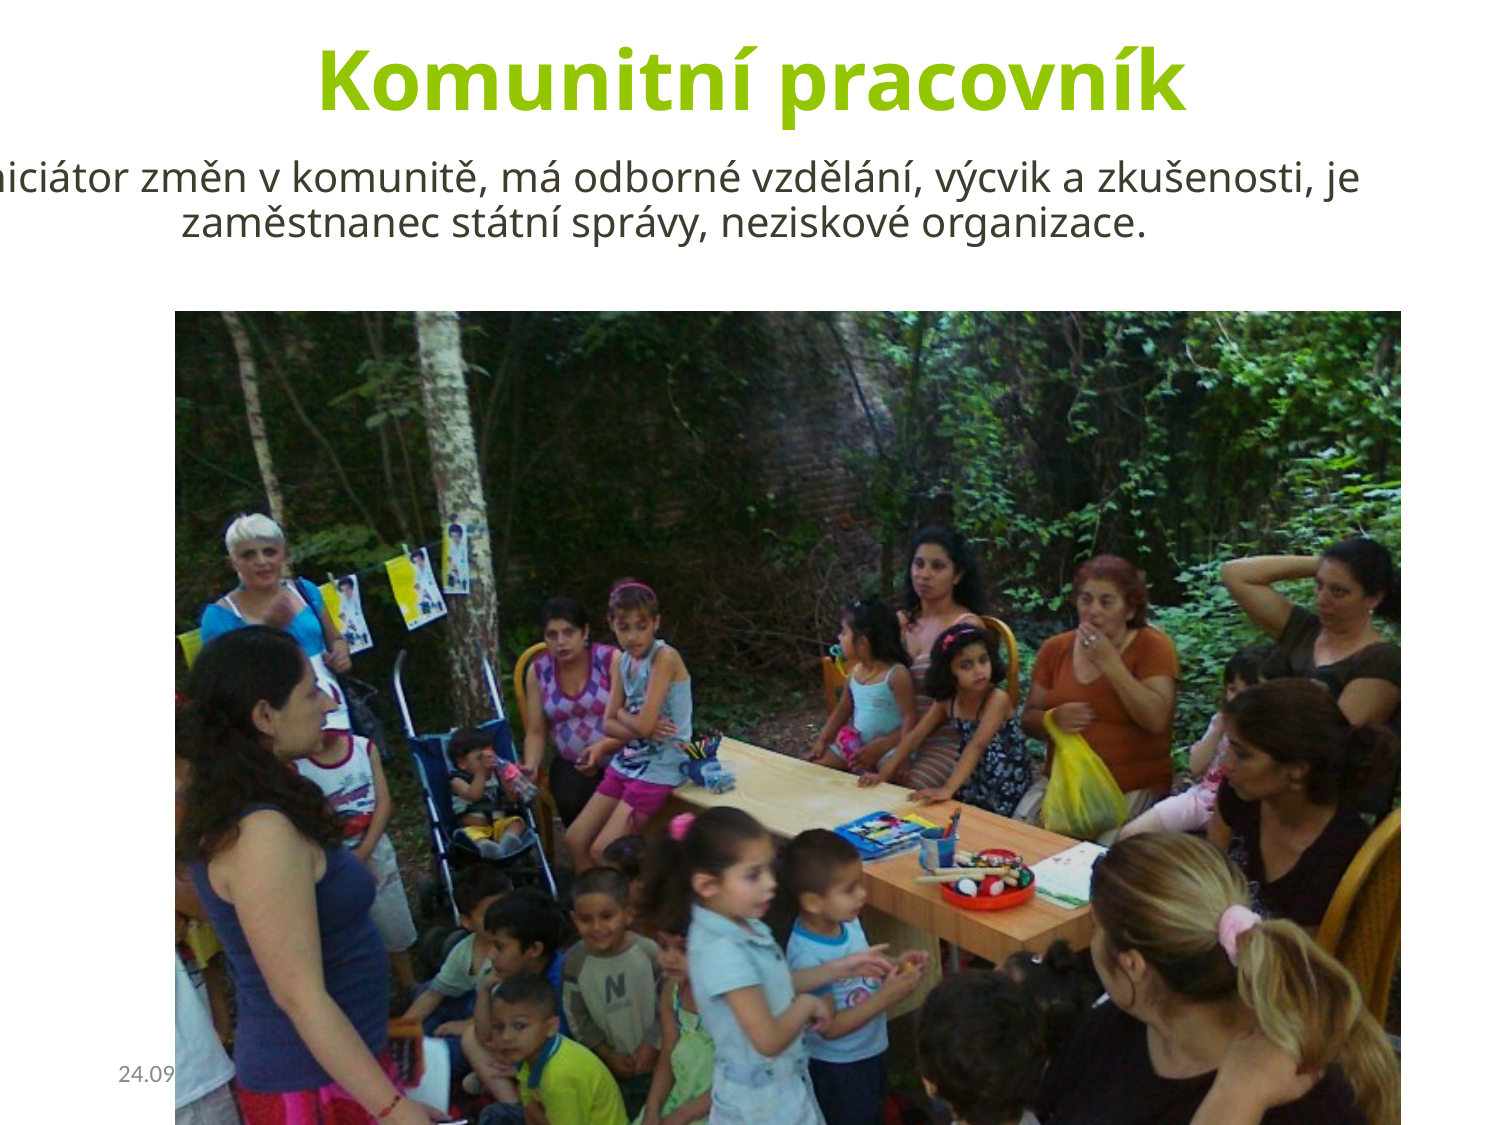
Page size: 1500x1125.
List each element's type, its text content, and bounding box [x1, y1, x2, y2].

list Iniciátor změn v komunitě, má odborné vzdělání, výcvik a zkušenosti, je zaměstnanec státní správy, neziskové organizace. [0, 59, 1500, 312]
title Komunitní pracovník [175, 31, 1328, 59]
text_box 07.04.2021 [103, 1042, 175, 1103]
picture [175, 311, 1401, 1125]
